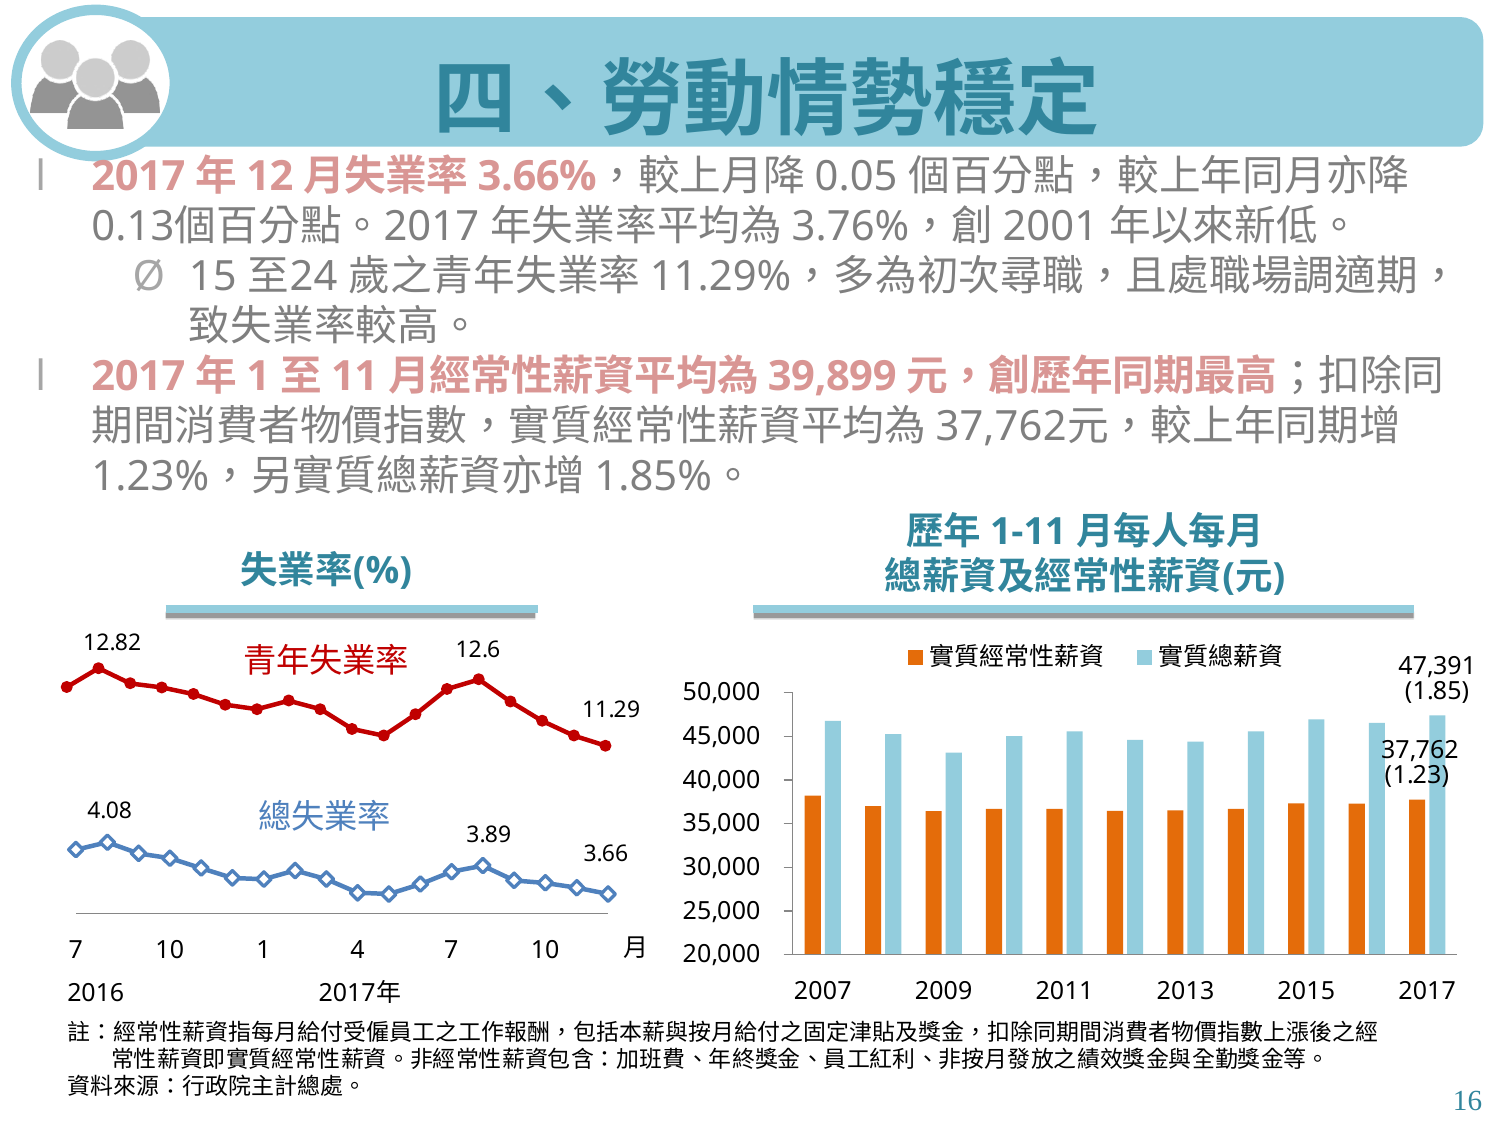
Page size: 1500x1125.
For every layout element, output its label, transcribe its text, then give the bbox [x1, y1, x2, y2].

text_box 2016 2017年 [52, 969, 673, 1015]
text_box 註：經常性薪資指每月給付受僱員工之工作報酬，包括本薪與按月給付之固定津貼及獎金，扣除同期間消費者物價指數上漲後之經常性薪資即實質經常性薪資。非經常性薪資包含：加班費、年終獎金、員工紅利、非按月發放之績效獎金與全勤獎金等。 資料來源：行政院主計總處。 [52, 1015, 1411, 1106]
text_box 失業率(%) [147, 538, 505, 600]
text_box 月 [647, 923, 656, 970]
text_box 歷年 1-11 月每人每月 總薪資及經常性薪資(元) [754, 499, 1416, 607]
text_box 2017 年 12 月失業率 3.66%，較上月降 0.05 個百分點，較上年同月亦降 0.13個百分點。2017 年失業率平均為 3.76%，創 2001 年以來新低。 15 至24 歲之青年失業率 11.29%，多為初次尋職，且處職場調適期， 致失業率較高。 2017 年 1 至 11 月經常性薪資平均為 39,899 元，創歷年同期最高；扣除同 期間消費者物價指數，實質經常性薪資平均為 37,762元，較上年同期增 1.23%，另實質總薪資亦增 1.85%。 [20, 149, 1487, 493]
picture [30, 40, 160, 129]
title 四、勞動情勢穩定 [52, 37, 1482, 129]
picture [673, 607, 1493, 1058]
picture [47, 604, 647, 987]
